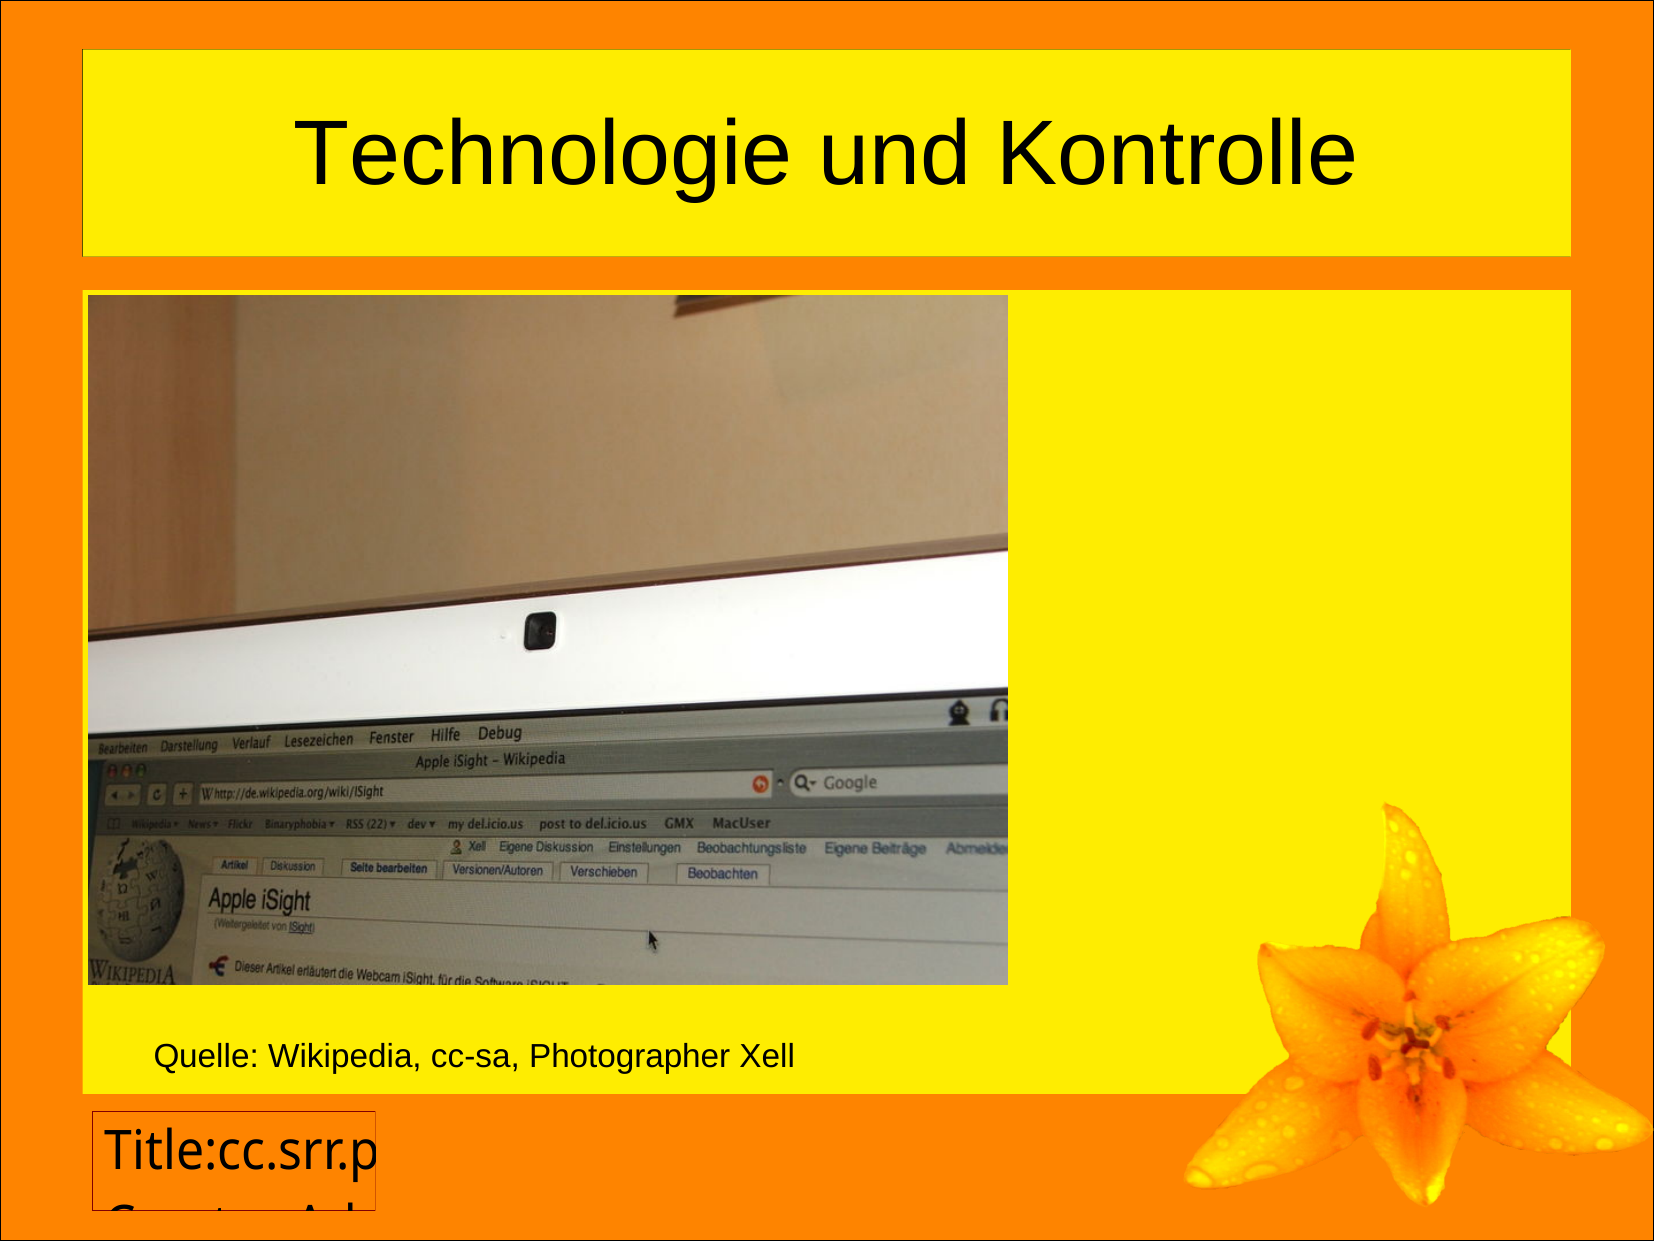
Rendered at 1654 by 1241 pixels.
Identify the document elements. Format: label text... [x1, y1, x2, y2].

picture [1181, 767, 1654, 1241]
title Technologie und Kontrolle [82, 49, 1571, 257]
text_box [0, 0, 1654, 1241]
picture [88, 295, 1008, 985]
list Quelle: Wikipedia, cc-sa, Photographer Xell [82, 290, 1571, 1094]
picture [88, 1108, 376, 1211]
